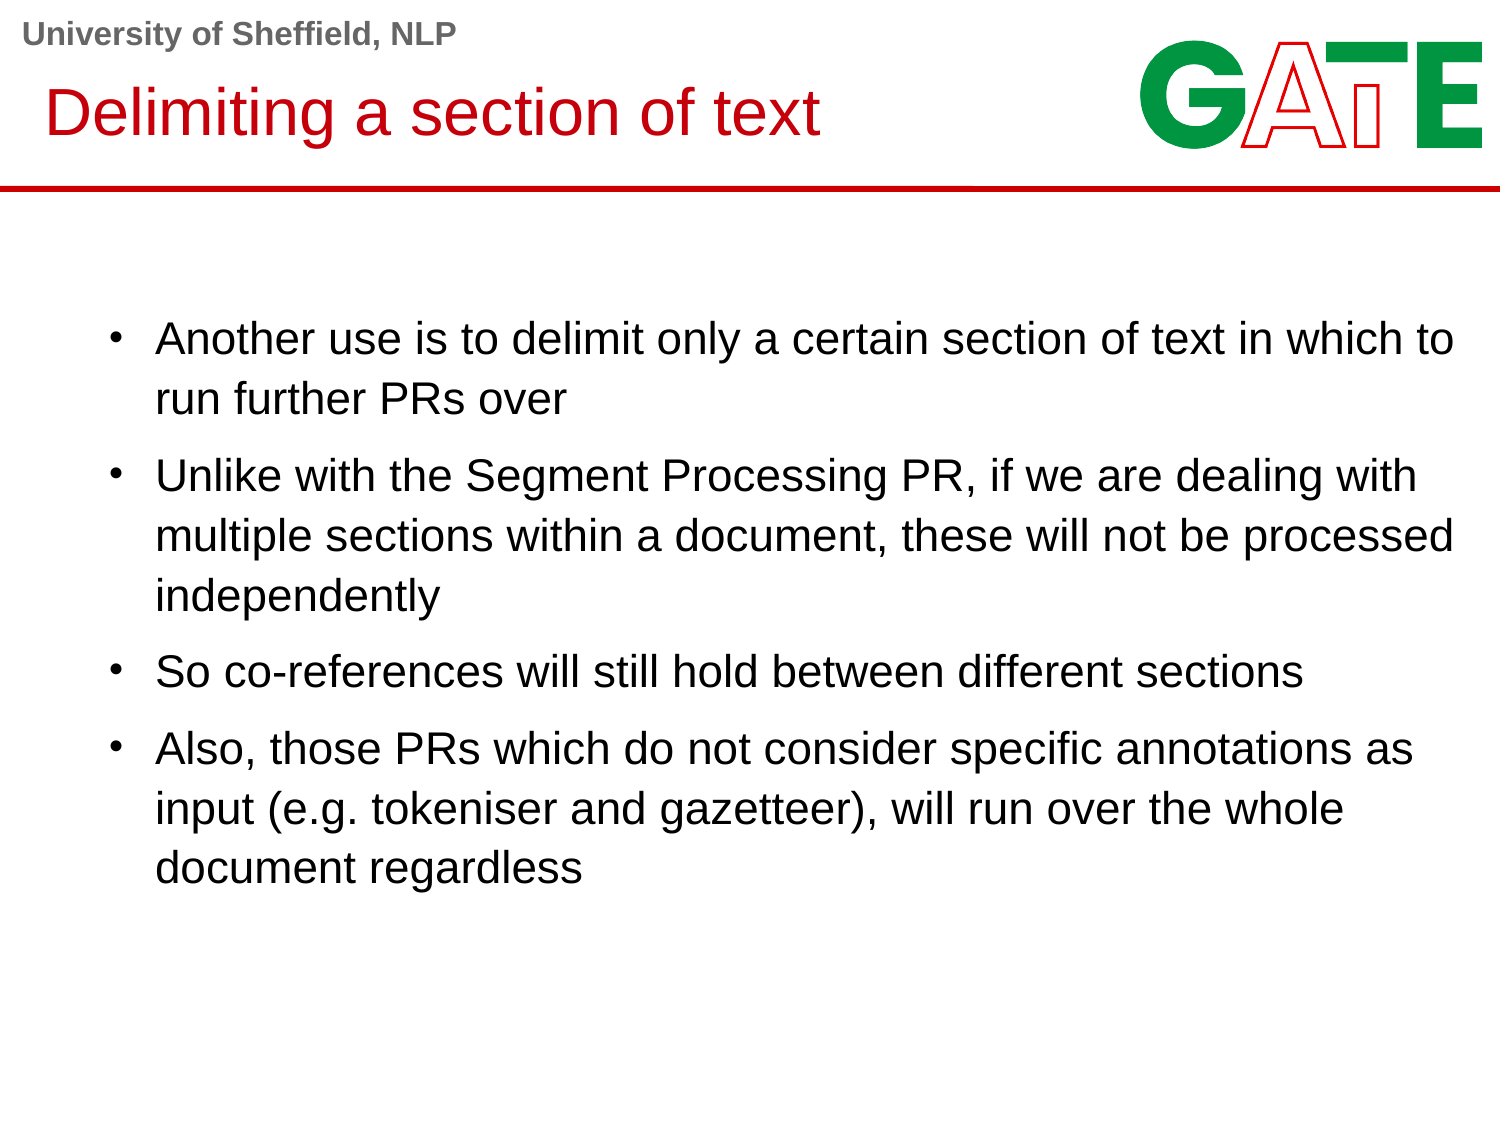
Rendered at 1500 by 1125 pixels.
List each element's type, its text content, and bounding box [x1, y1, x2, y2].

picture [1270, 23, 1489, 166]
list Another use is to delimit only a certain section of text in which to run further PRs over Unlike with the Segment Processing PR, if we are dealing with multiple sections within a document, these will not be processed independently So co-references will still hold between different sections Also, those PRs which do not consider specific annotations as input (e.g. tokeniser and gazetteer), will run over the whole document regardless [29, 224, 1500, 1107]
title Delimiting a section of text [29, 11, 1270, 207]
